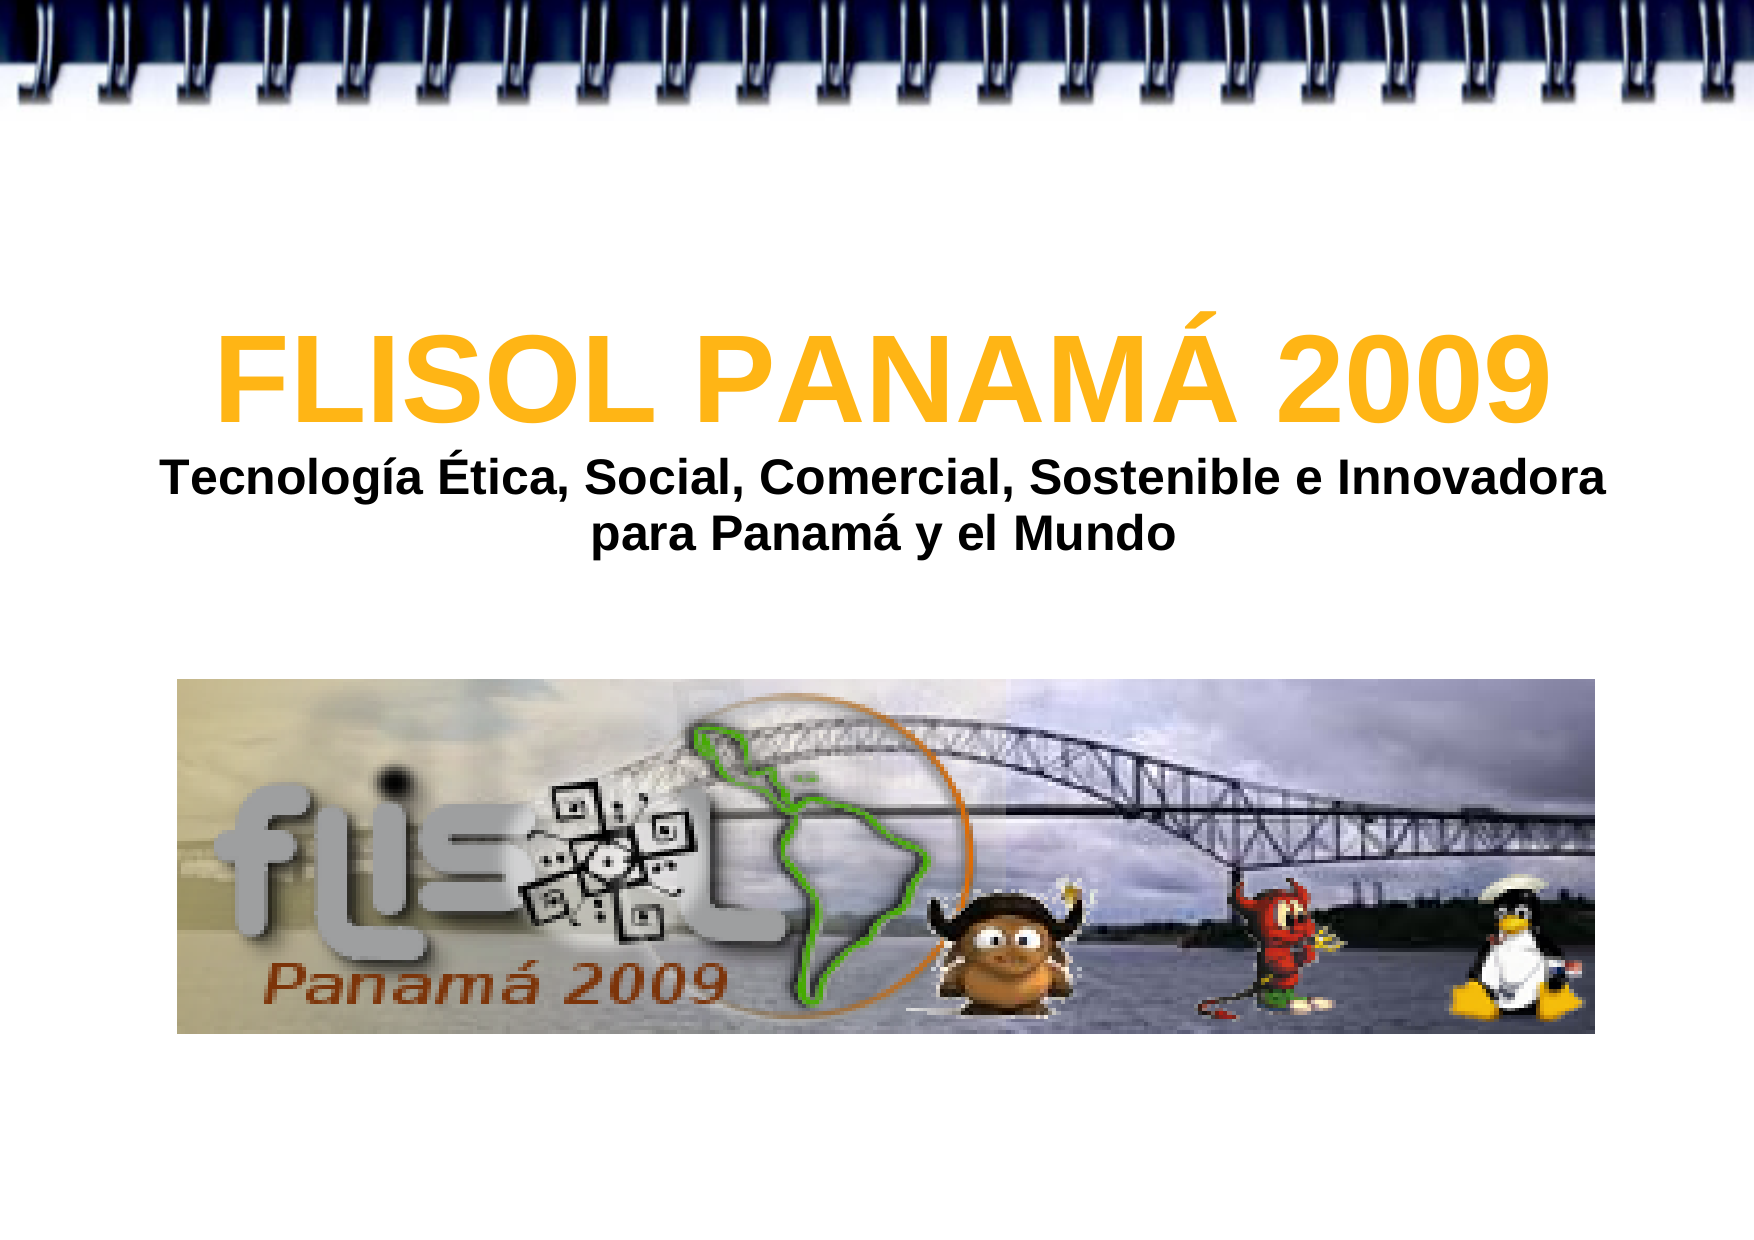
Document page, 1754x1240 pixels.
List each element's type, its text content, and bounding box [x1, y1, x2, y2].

picture [177, 679, 1595, 1034]
title FLISOL PANAMÁ 2009 Tecnología Ética, Social, Comercial, Sostenible e Innovadora para Panamá y el Mundo [143, 309, 1625, 562]
picture [0, 0, 1754, 121]
